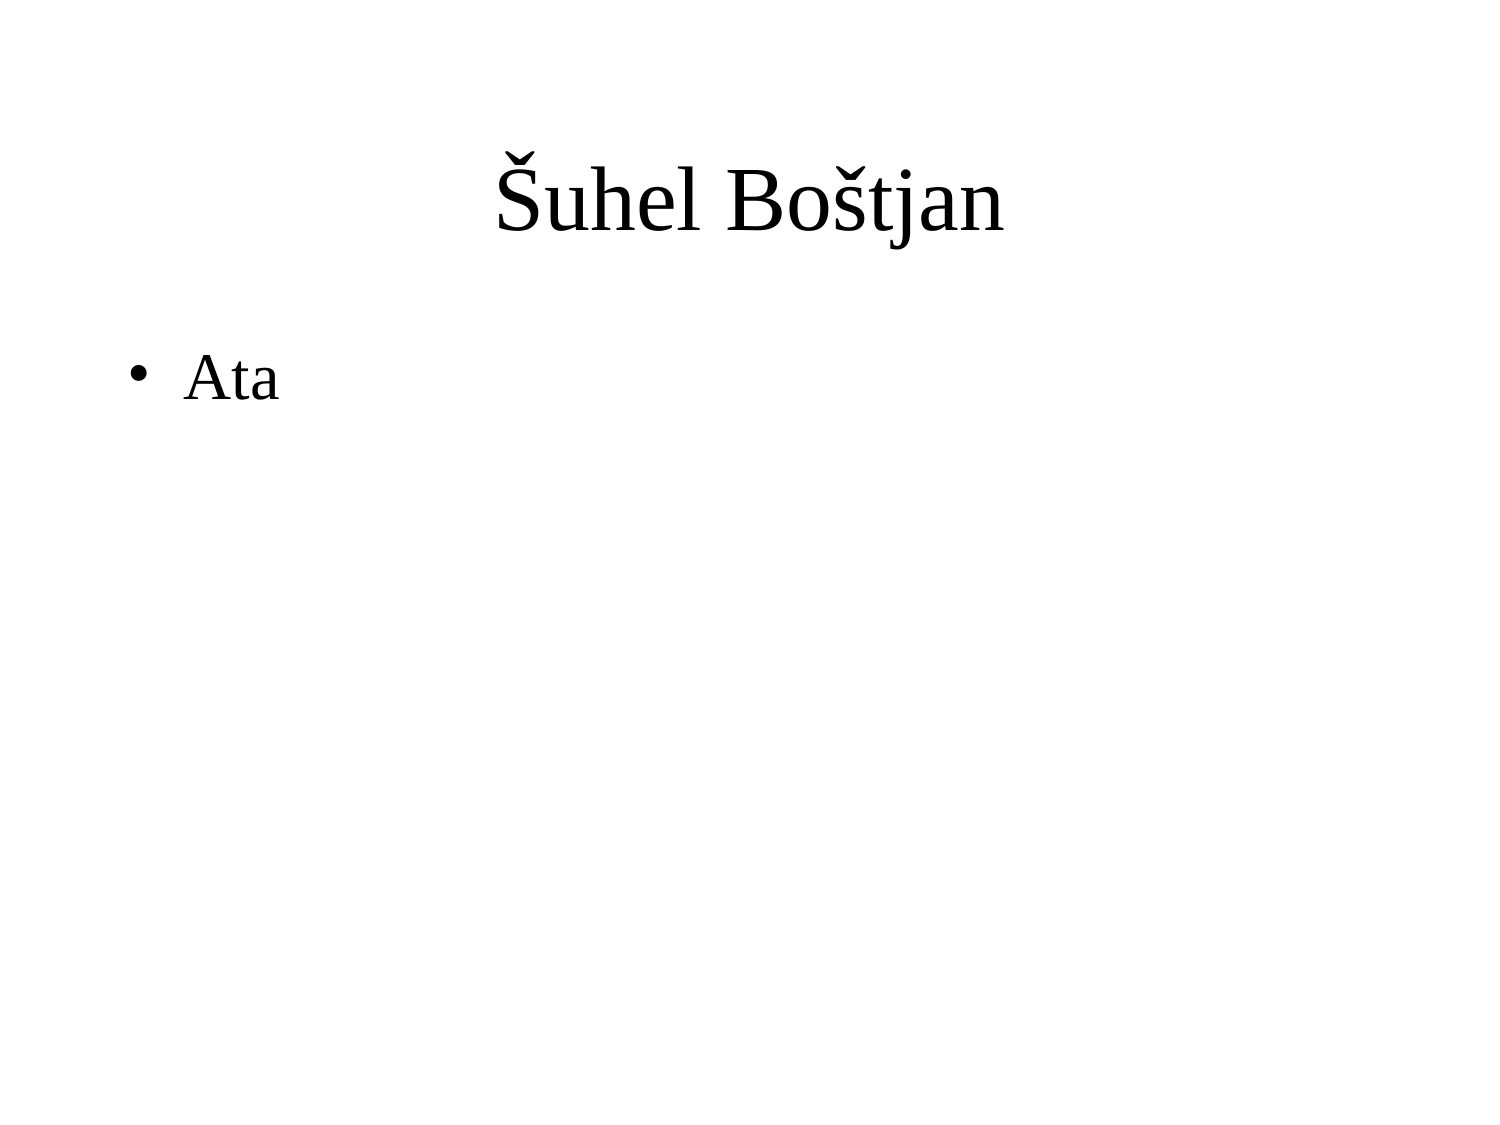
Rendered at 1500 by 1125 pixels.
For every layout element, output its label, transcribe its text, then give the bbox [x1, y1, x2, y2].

title Šuhel Boštjan [112, 99, 1388, 288]
list Ata [112, 324, 1388, 1000]
